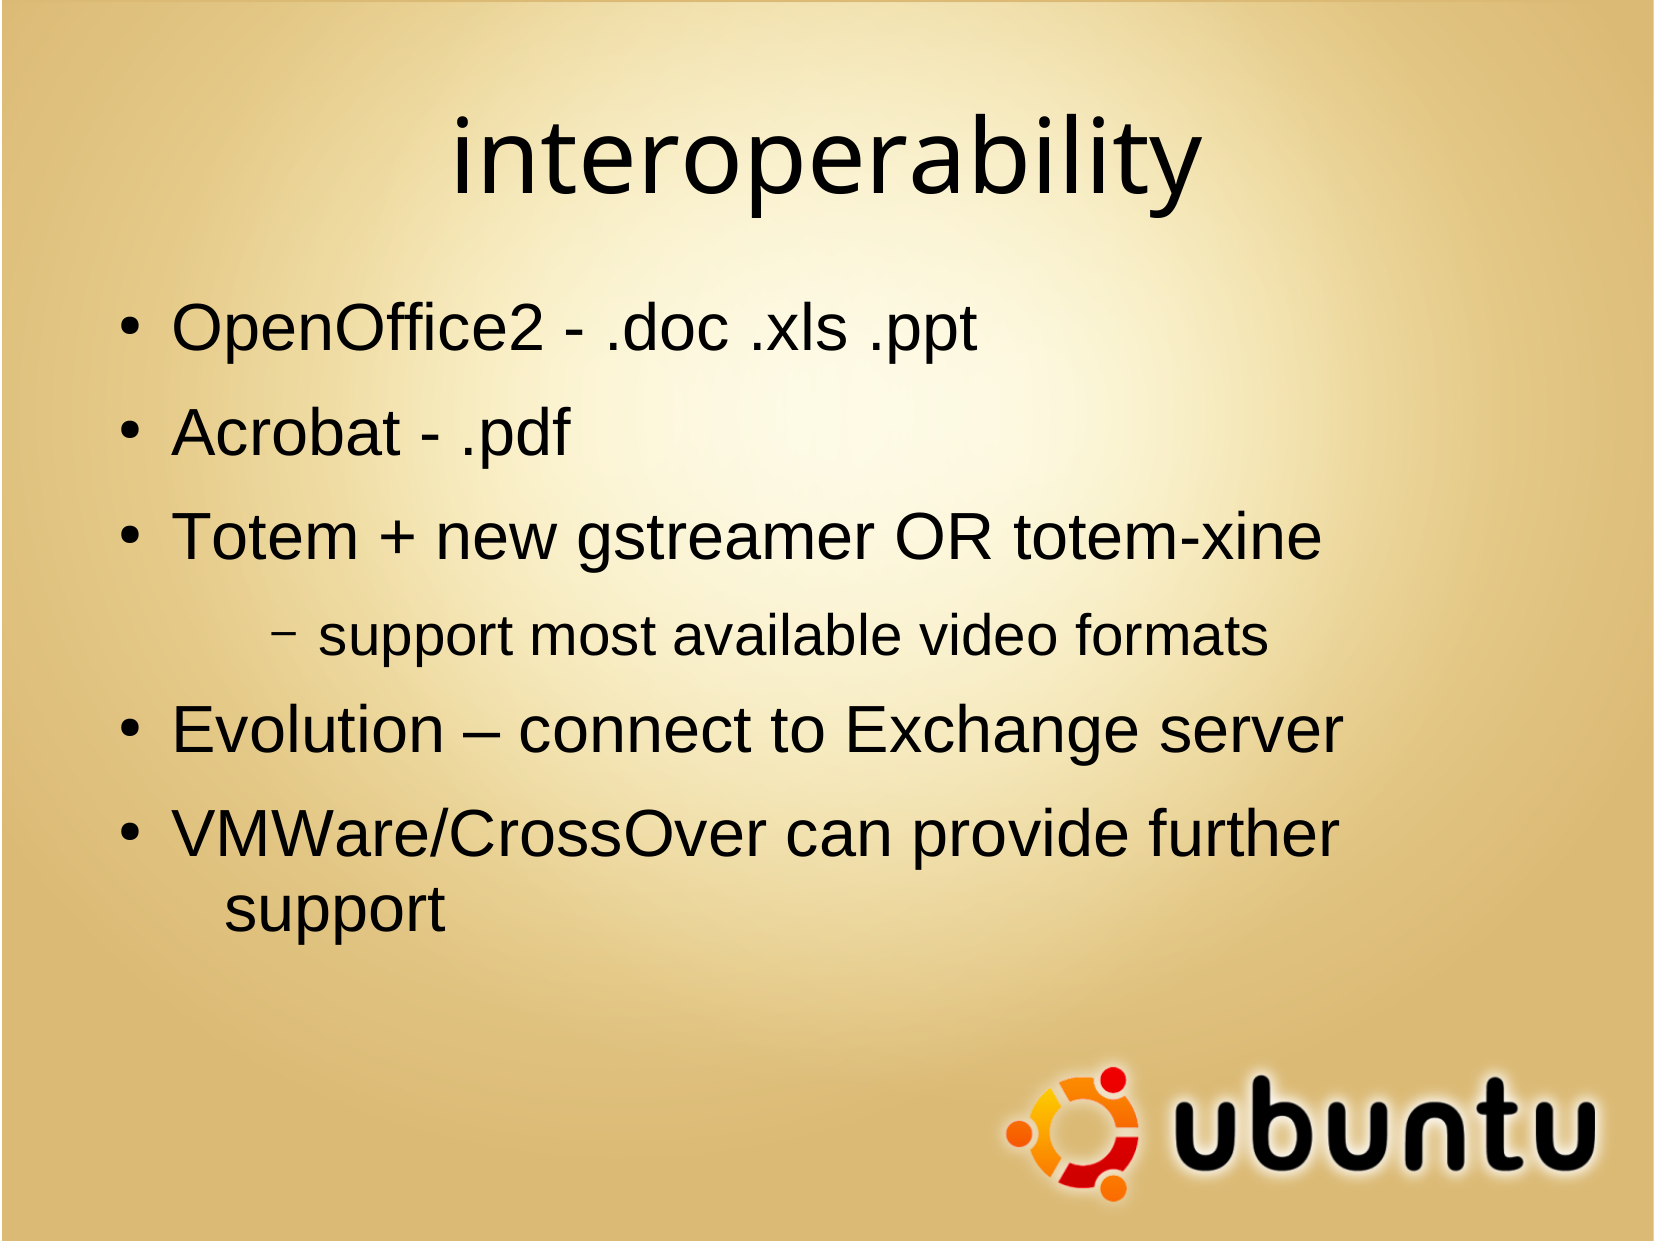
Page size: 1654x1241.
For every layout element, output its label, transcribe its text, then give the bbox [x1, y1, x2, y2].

picture [2, 0, 1654, 1241]
list OpenOffice2 - .doc .xls .ppt Acrobat - .pdf Totem + new gstreamer OR totem-xine support most available video formats Evolution – connect to Exchange server VMWare/CrossOver can provide further support [82, 290, 1571, 1109]
title interoperability [82, 49, 1571, 257]
